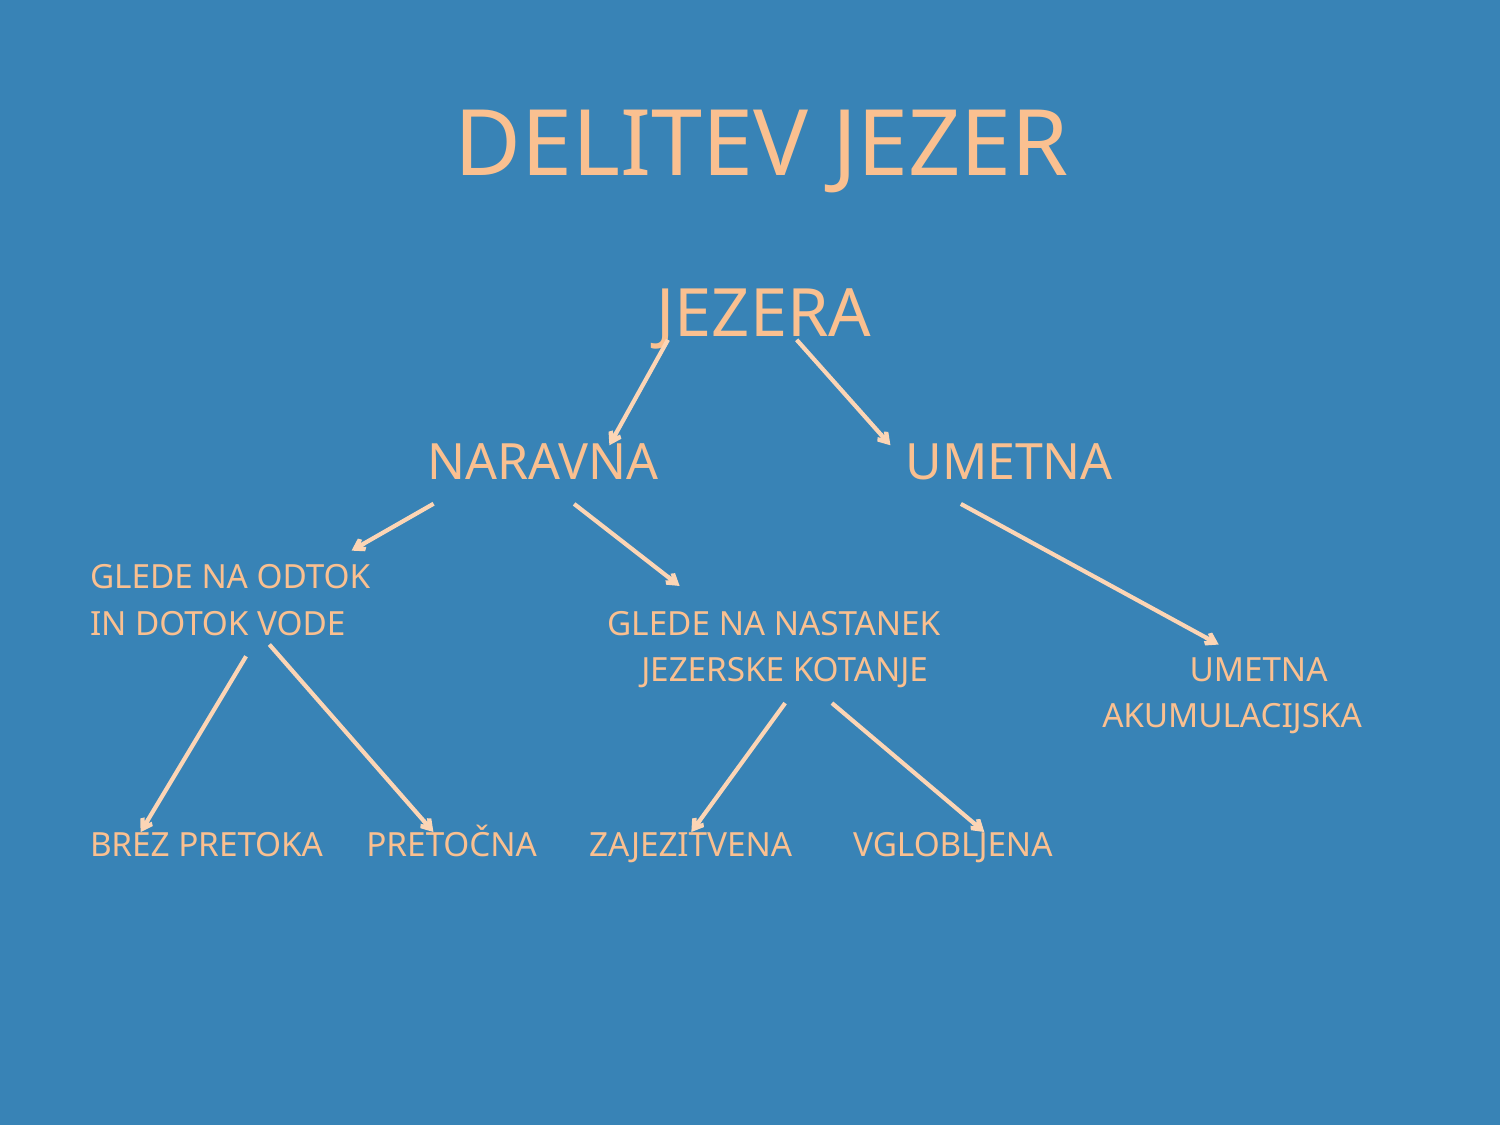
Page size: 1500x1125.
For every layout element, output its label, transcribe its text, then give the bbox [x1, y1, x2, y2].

list JEZERA NARAVNA UMETNA GLEDE NA ODTOK IN DOTOK VODE GLEDE NA NASTANEK JEZERSKE KOTANJE UMETNA AKUMULACIJSKA BREZ PRETOKA PRETOČNA ZAJEZITVENA VGLOBLJENA [75, 262, 1454, 1067]
title DELITEV JEZER [75, 45, 1425, 233]
